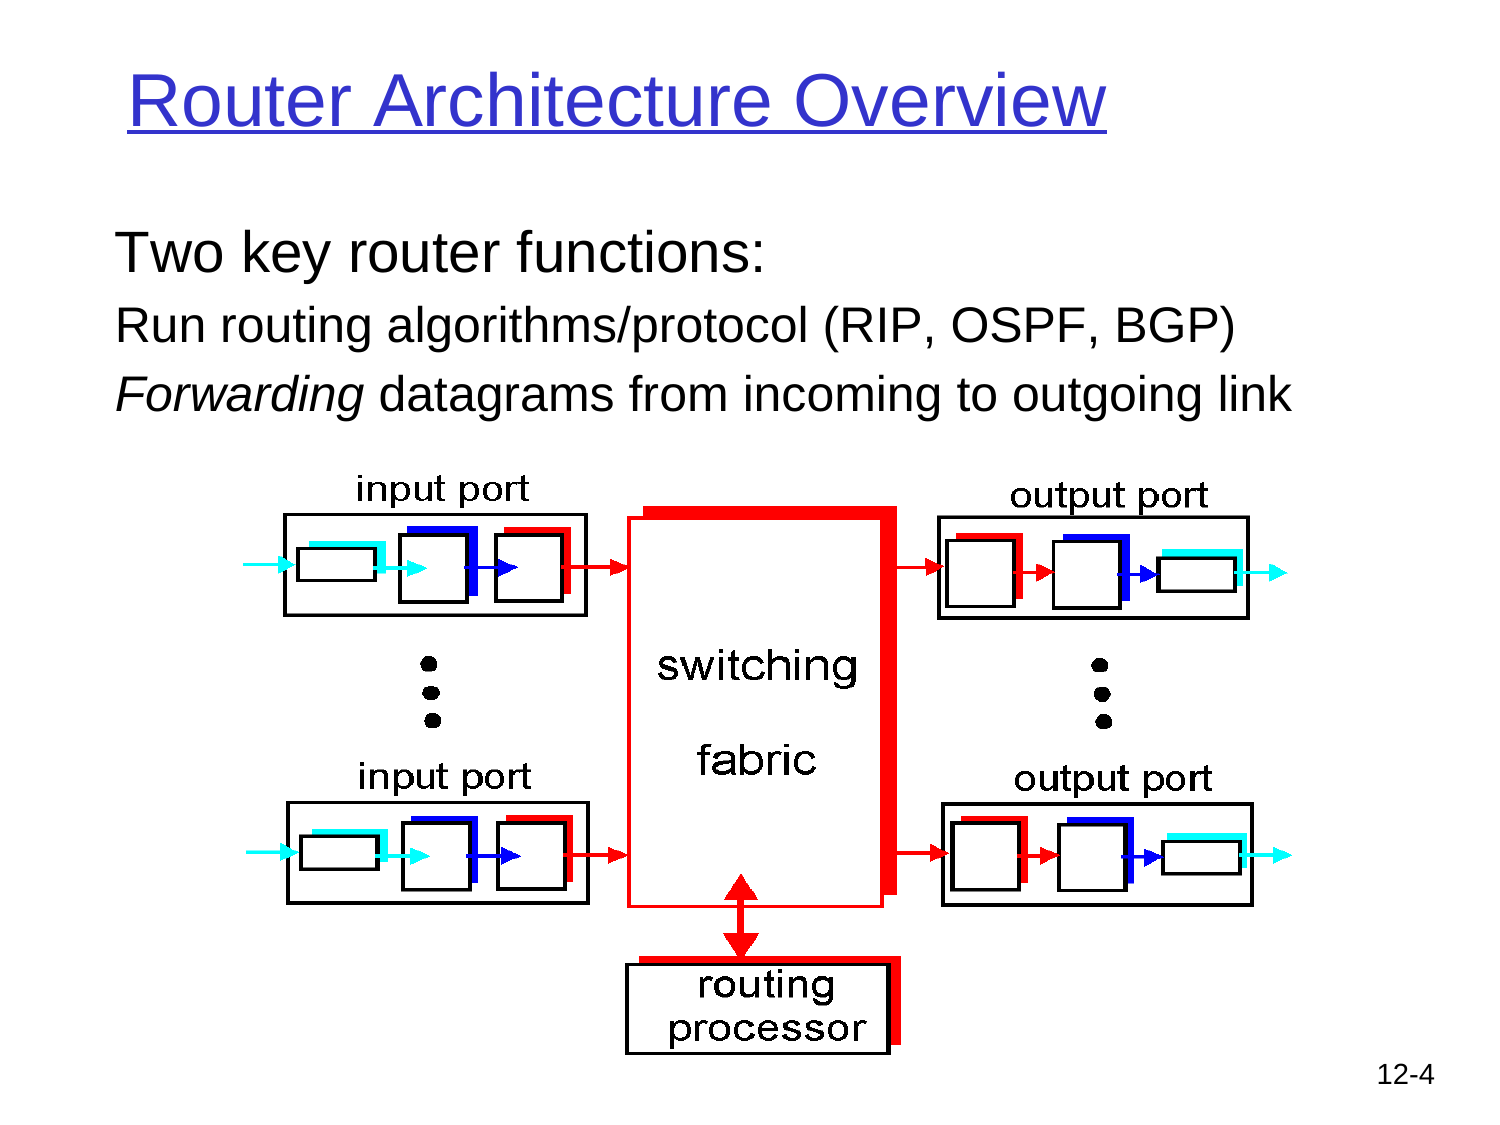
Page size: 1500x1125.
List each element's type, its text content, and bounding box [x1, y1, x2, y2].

title Router Architecture Overview [112, 49, 1388, 150]
picture [243, 475, 1294, 1055]
list Two key router functions: Run routing algorithms/protocol (RIP, OSPF, BGP) Forwarding datagrams from incoming to outgoing link [99, 212, 1434, 430]
